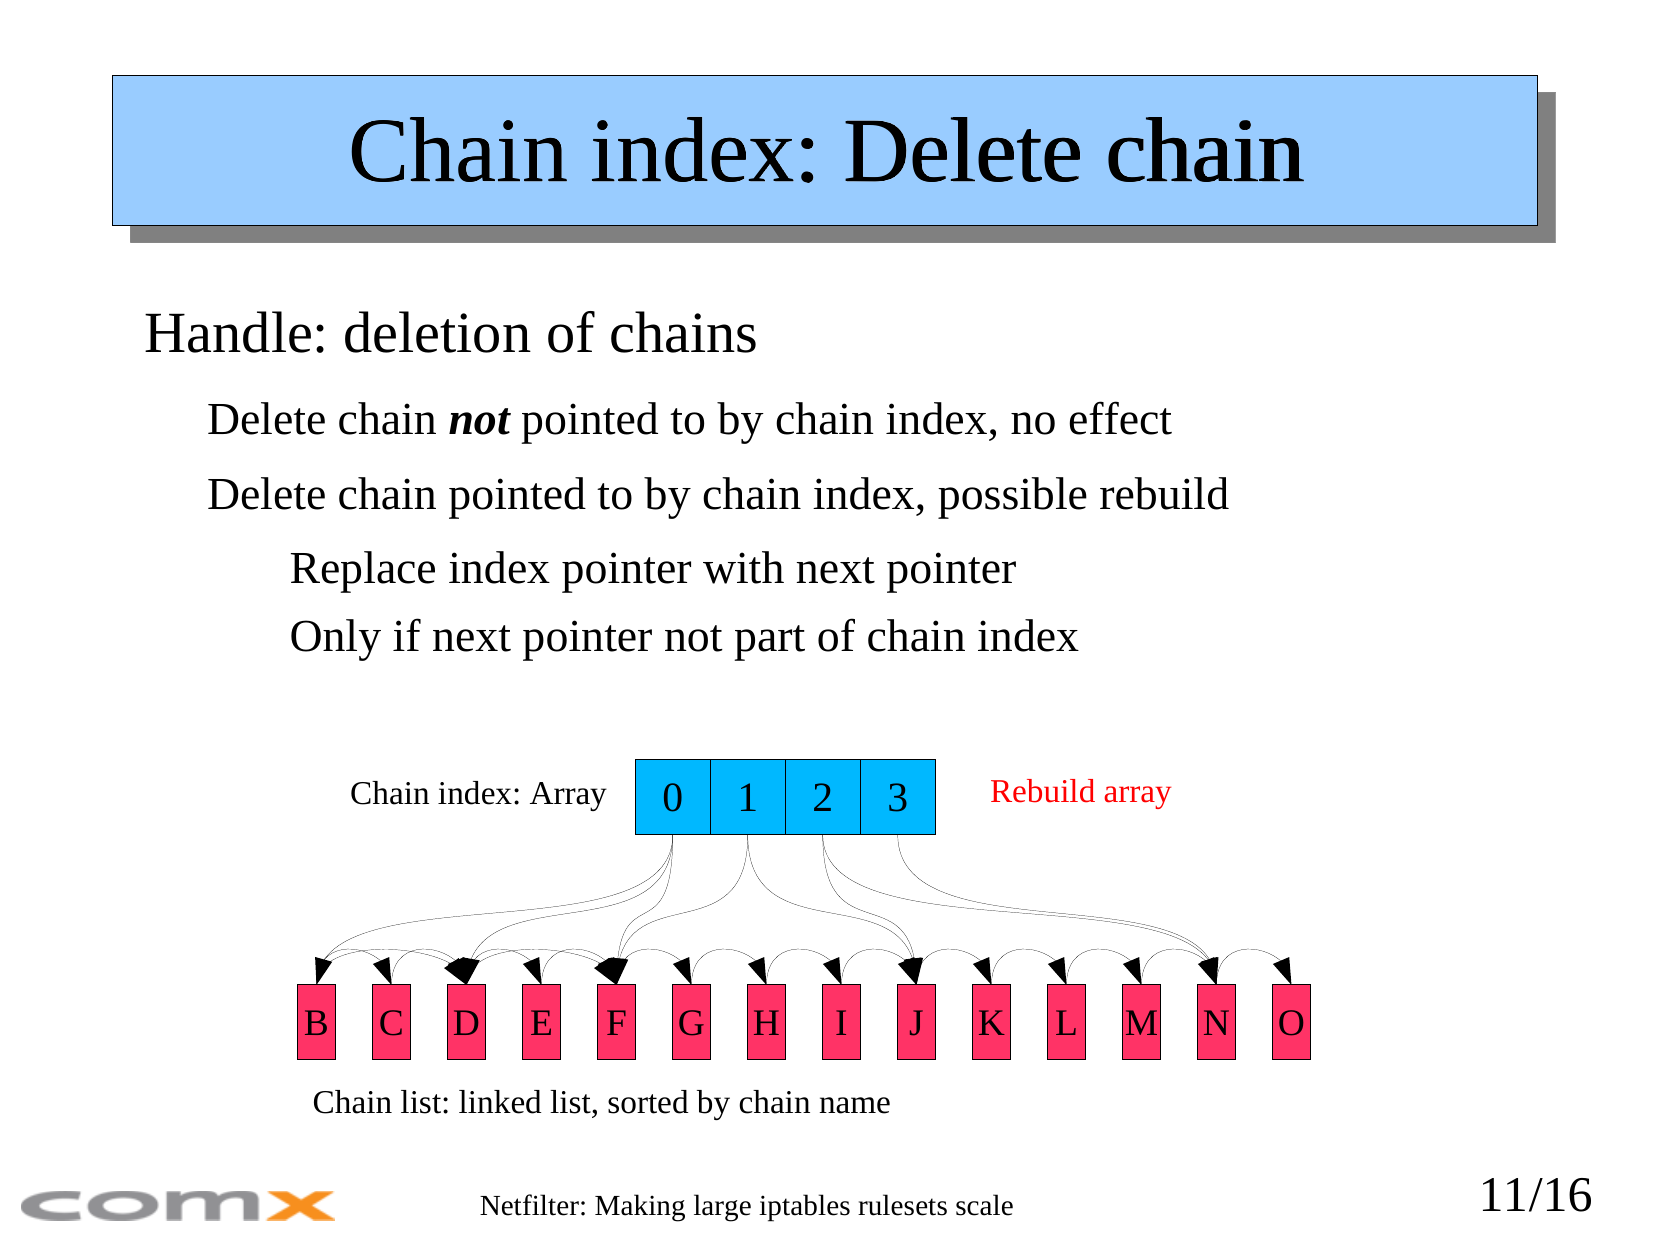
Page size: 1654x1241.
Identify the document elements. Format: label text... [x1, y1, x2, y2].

text_box Chain index: Array [335, 759, 636, 865]
text_box 3 [860, 759, 936, 835]
text_box I [822, 984, 861, 1060]
text_box 0 [636, 759, 710, 835]
text_box E [522, 984, 561, 1060]
text_box M [1122, 984, 1161, 1060]
text_box Rebuild array [975, 757, 1388, 826]
text_box 1 [710, 759, 785, 835]
text_box N [1197, 984, 1236, 1060]
text_box O [1272, 984, 1311, 1060]
text_box C [372, 984, 411, 1060]
text_box B [297, 984, 336, 1060]
text_box F [597, 984, 636, 1060]
text_box 2 [785, 759, 860, 835]
picture [21, 1191, 335, 1221]
text_box J [897, 984, 936, 1060]
text_box L [1047, 984, 1086, 1060]
list Handle: deletion of chains Delete chain not pointed to by chain index, no effect Delete chain pointed to by chain index, possible rebuild Replace index pointer with next pointer Only if next pointer not part of chain index [112, 300, 1576, 1096]
title Chain index: Delete chain [116, 90, 1538, 211]
text_box D [447, 984, 486, 1060]
text_box H [747, 984, 786, 1060]
text_box K [972, 984, 1011, 1060]
text_box G [672, 984, 711, 1060]
text_box Chain list: linked list, sorted by chain name [297, 1068, 1123, 1173]
